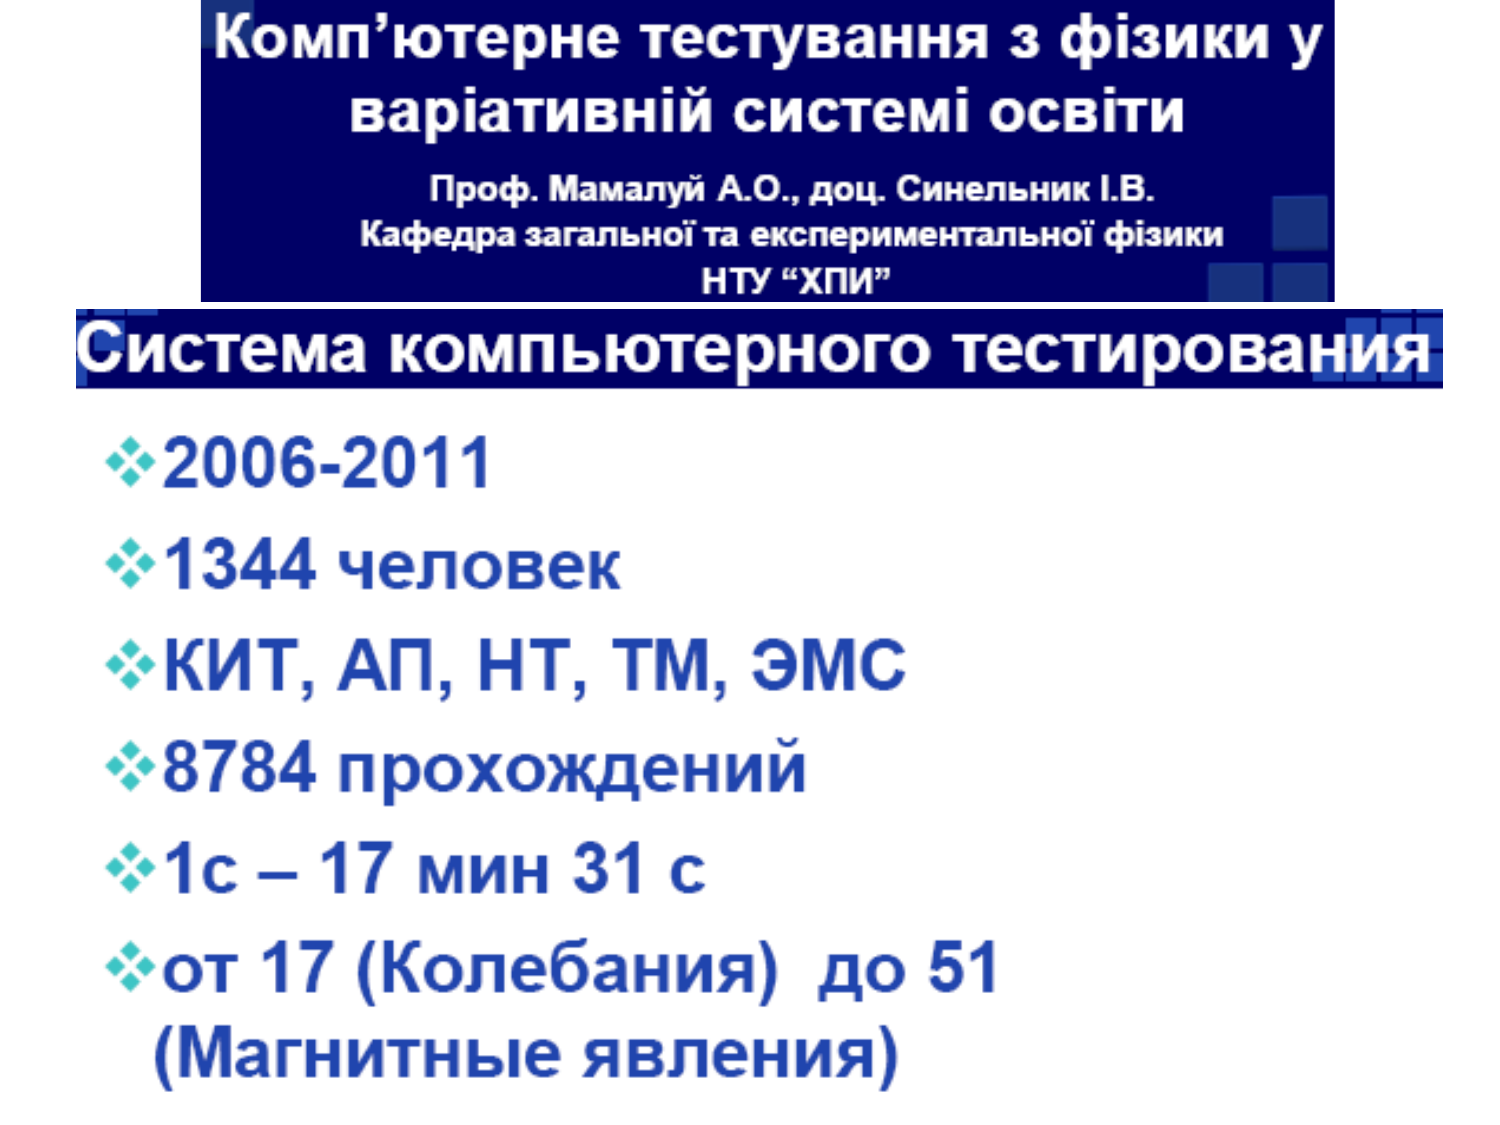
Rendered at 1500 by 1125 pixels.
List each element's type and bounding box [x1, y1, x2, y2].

picture [76, 309, 1443, 1125]
picture [200, 0, 1335, 302]
